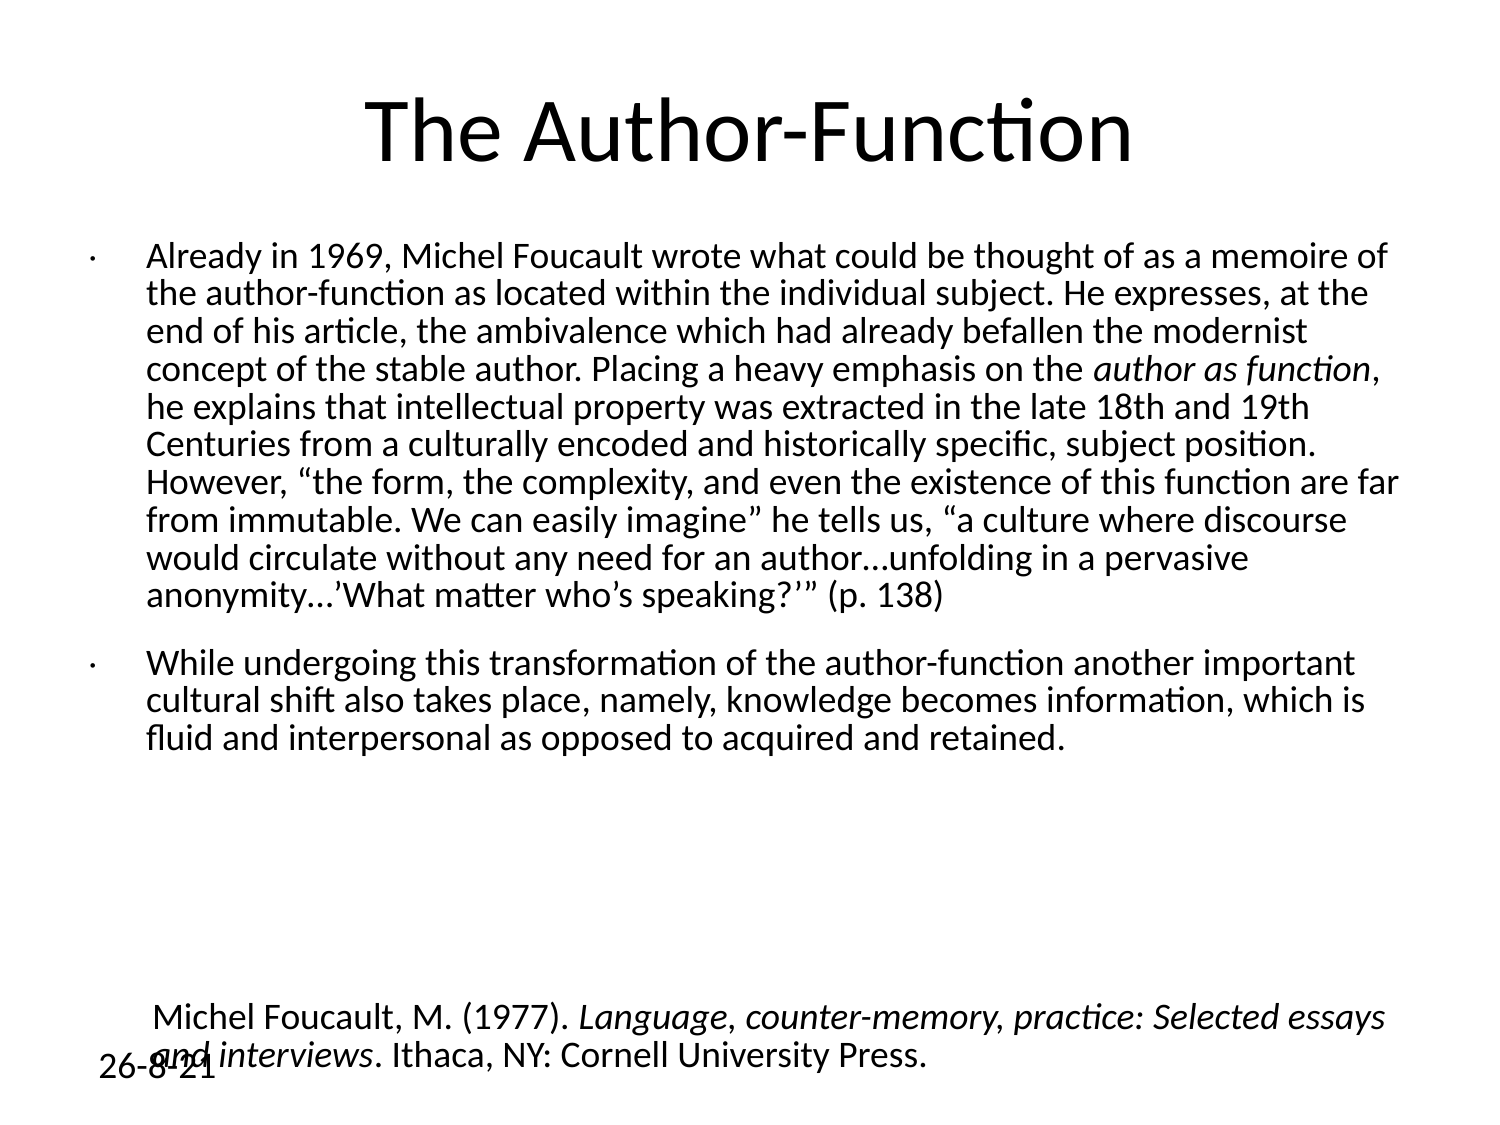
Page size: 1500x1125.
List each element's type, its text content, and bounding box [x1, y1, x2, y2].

title The Author-Function [75, 45, 1425, 232]
text_box Michel Foucault, M. (1977). Language, counter-memory, practice: Selected essays and interviews. Ithaca, NY: Cornell University Press. [137, 993, 1425, 1100]
list Already in 1969, Michel Foucault wrote what could be thought of as a memoire of the author-function as located within the individual subject. He expresses, at the end of his article, the ambivalence which had already befallen the modernist concept of the stable author. Placing a heavy emphasis on the author as function, he explains that intellectual property was extracted in the late 18th and 19th Centuries from a culturally encoded and historically specific, subject position. However, “the form, the complexity, and even the existence of this function are far from immutable. We can easily imagine” he tells us, “a culture where discourse would circulate without any need for an author…unfolding in a pervasive anonymity…’What matter who’s speaking?’” (p. 138) While undergoing this transformation of the author-function another important cultural shift also takes place, namely, knowledge becomes information, which is fluid and interpersonal as opposed to acquired and retained. [75, 232, 1425, 975]
